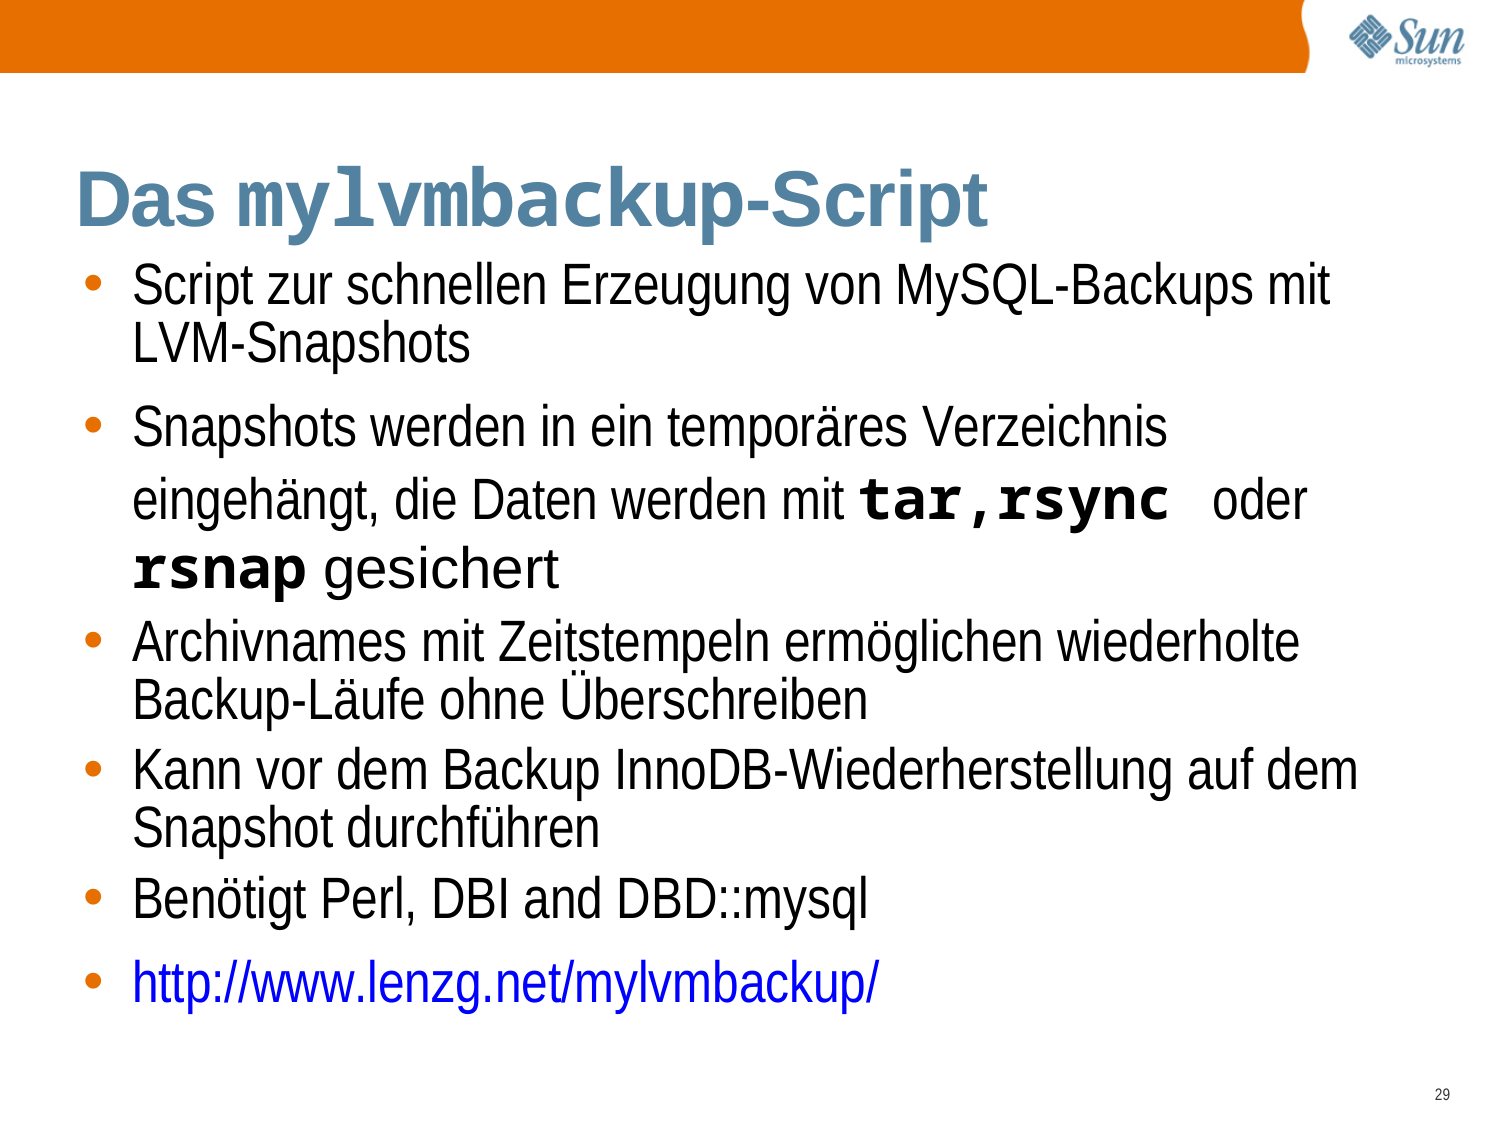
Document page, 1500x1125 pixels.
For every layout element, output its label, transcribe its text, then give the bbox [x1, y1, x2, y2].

picture [0, 0, 1500, 73]
list Script zur schnellen Erzeugung von MySQL-Backups mit LVM-Snapshots Snapshots werden in ein temporäres Verzeichnis eingehängt, die Daten werden mit tar,rsync oder rsnap gesichert Archivnames mit Zeitstempeln ermöglichen wiederholte Backup-Läufe ohne Überschreiben Kann vor dem Backup InnoDB-Wiederherstellung auf dem Snapshot durchführen Benötigt Perl, DBI and DBD::mysql http://www.lenzg.net/mylvmbackup/ [64, 258, 1401, 1062]
title Das mylvmbackup-Script [75, 105, 1437, 245]
